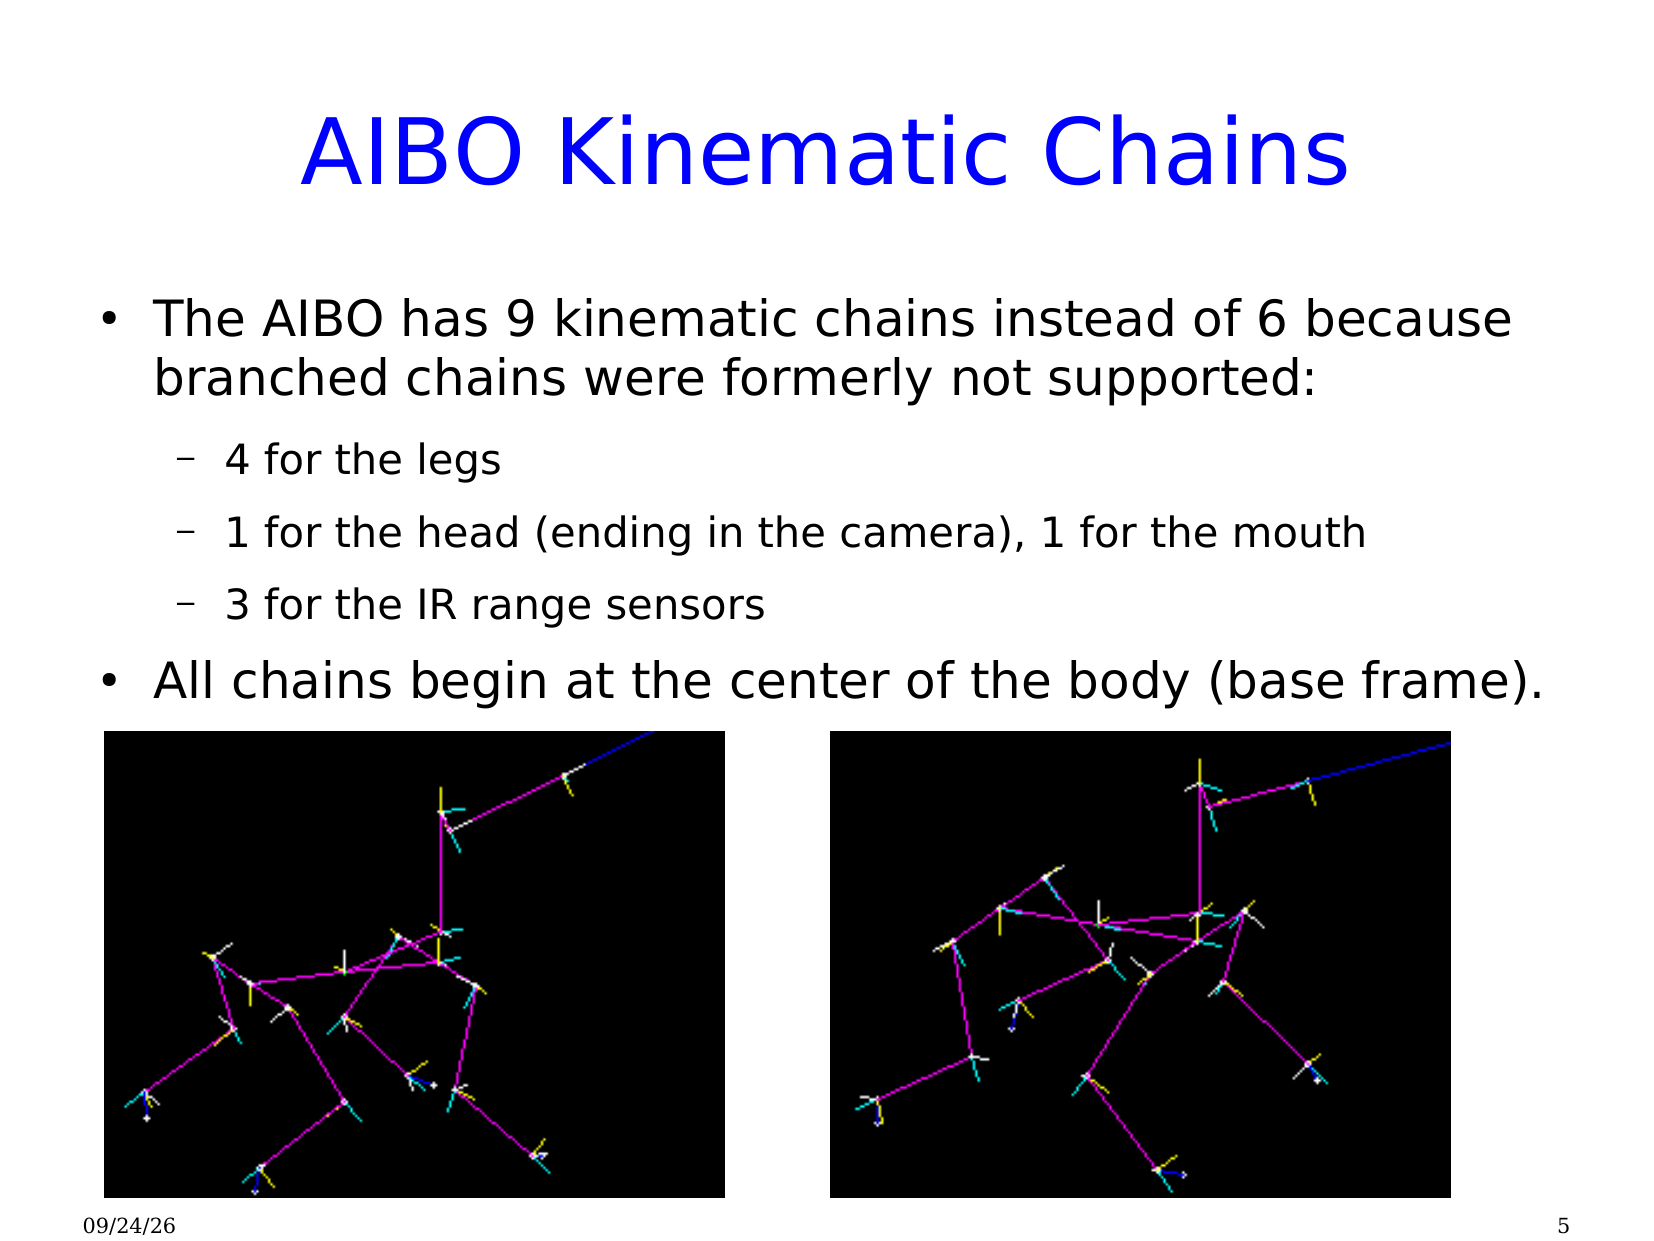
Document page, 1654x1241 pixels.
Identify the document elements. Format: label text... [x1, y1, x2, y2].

picture [104, 731, 725, 1198]
picture [830, 731, 1451, 1198]
list The AIBO has 9 kinematic chains instead of 6 because branched chains were formerly not supported: 4 for the legs 1 for the head (ending in the camera), 1 for the mouth 3 for the IR range sensors All chains begin at the center of the body (base frame). [82, 290, 1571, 1109]
title AIBO Kinematic Chains [82, 49, 1571, 257]
